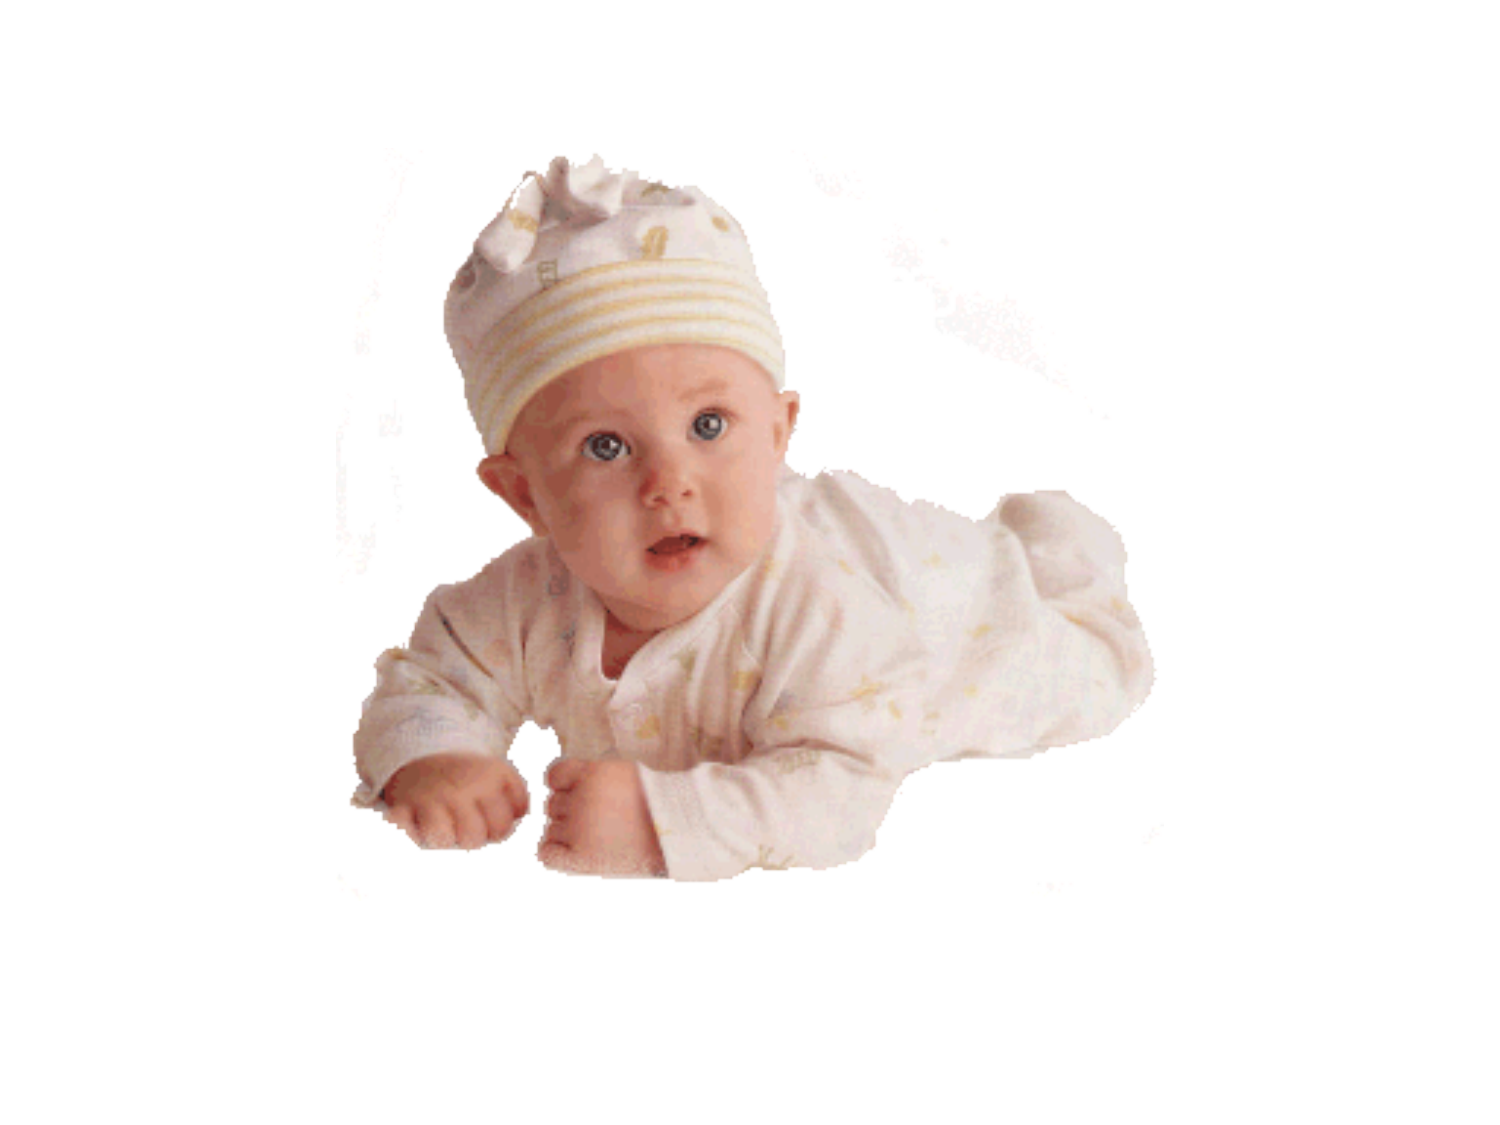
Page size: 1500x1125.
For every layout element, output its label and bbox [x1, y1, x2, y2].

picture [336, 148, 1164, 901]
